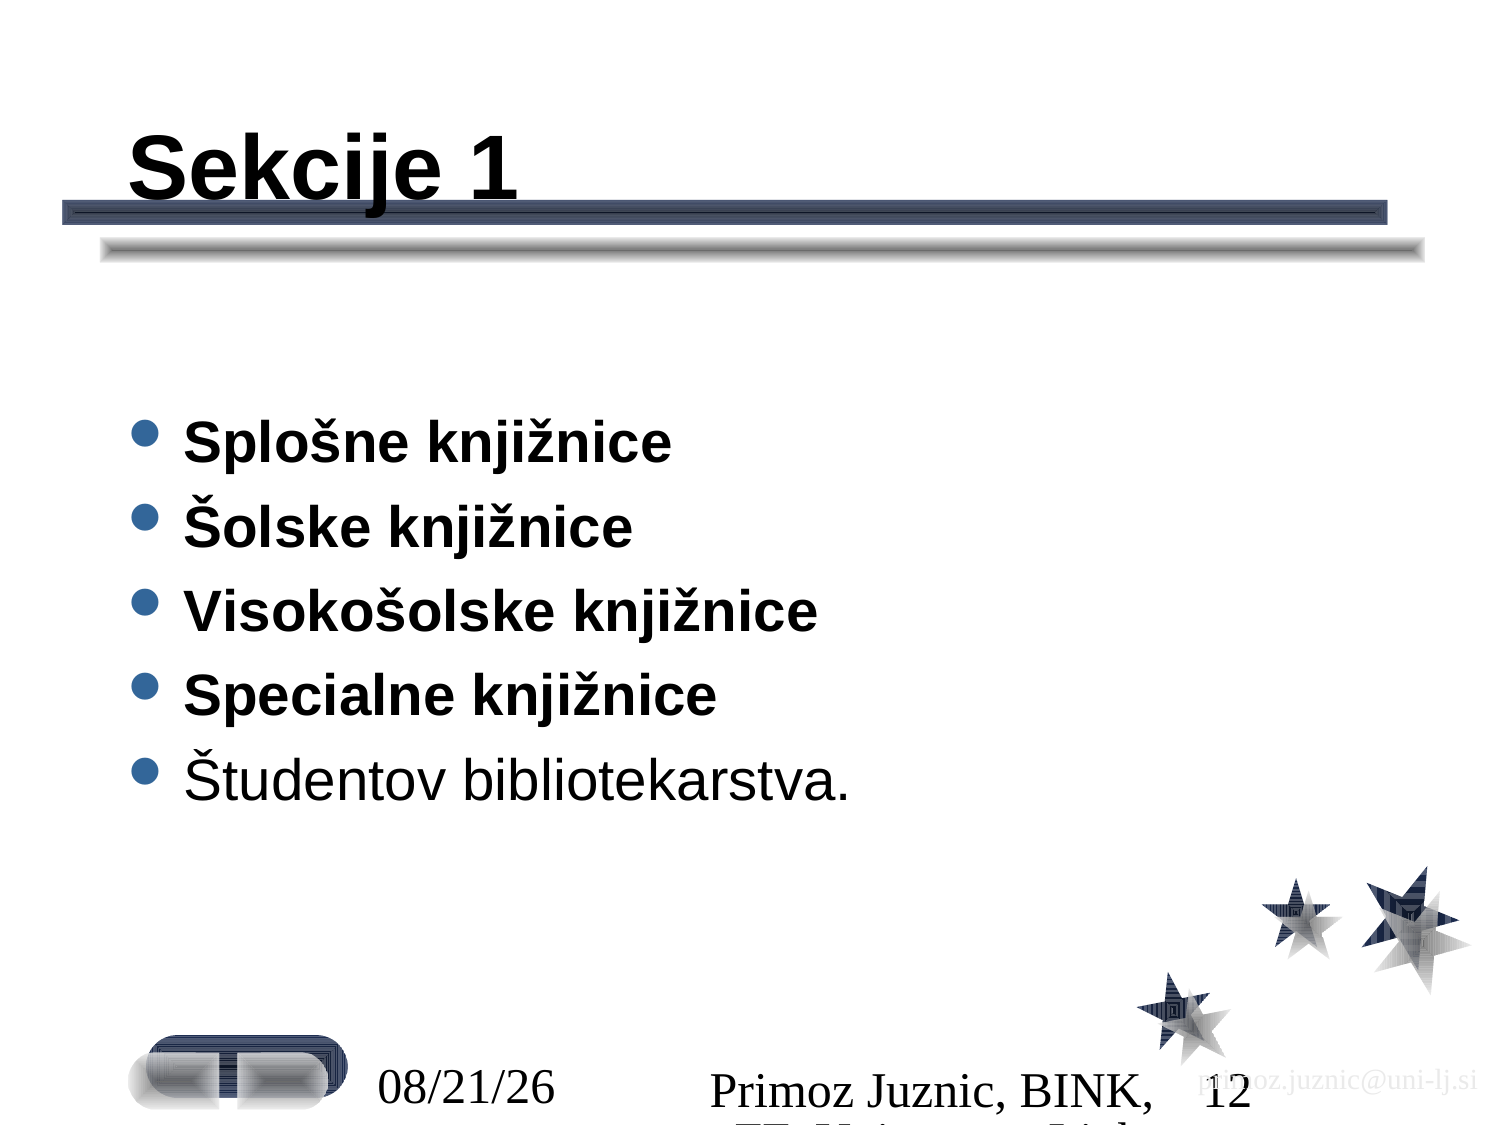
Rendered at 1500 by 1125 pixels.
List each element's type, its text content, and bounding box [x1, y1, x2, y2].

list Splošne knjižnice Šolske knjižnice Visokošolske knjižnice Specialne knjižnice Študentov bibliotekarstva. [112, 312, 1388, 1038]
title Sekcije 1 [112, 37, 1388, 225]
